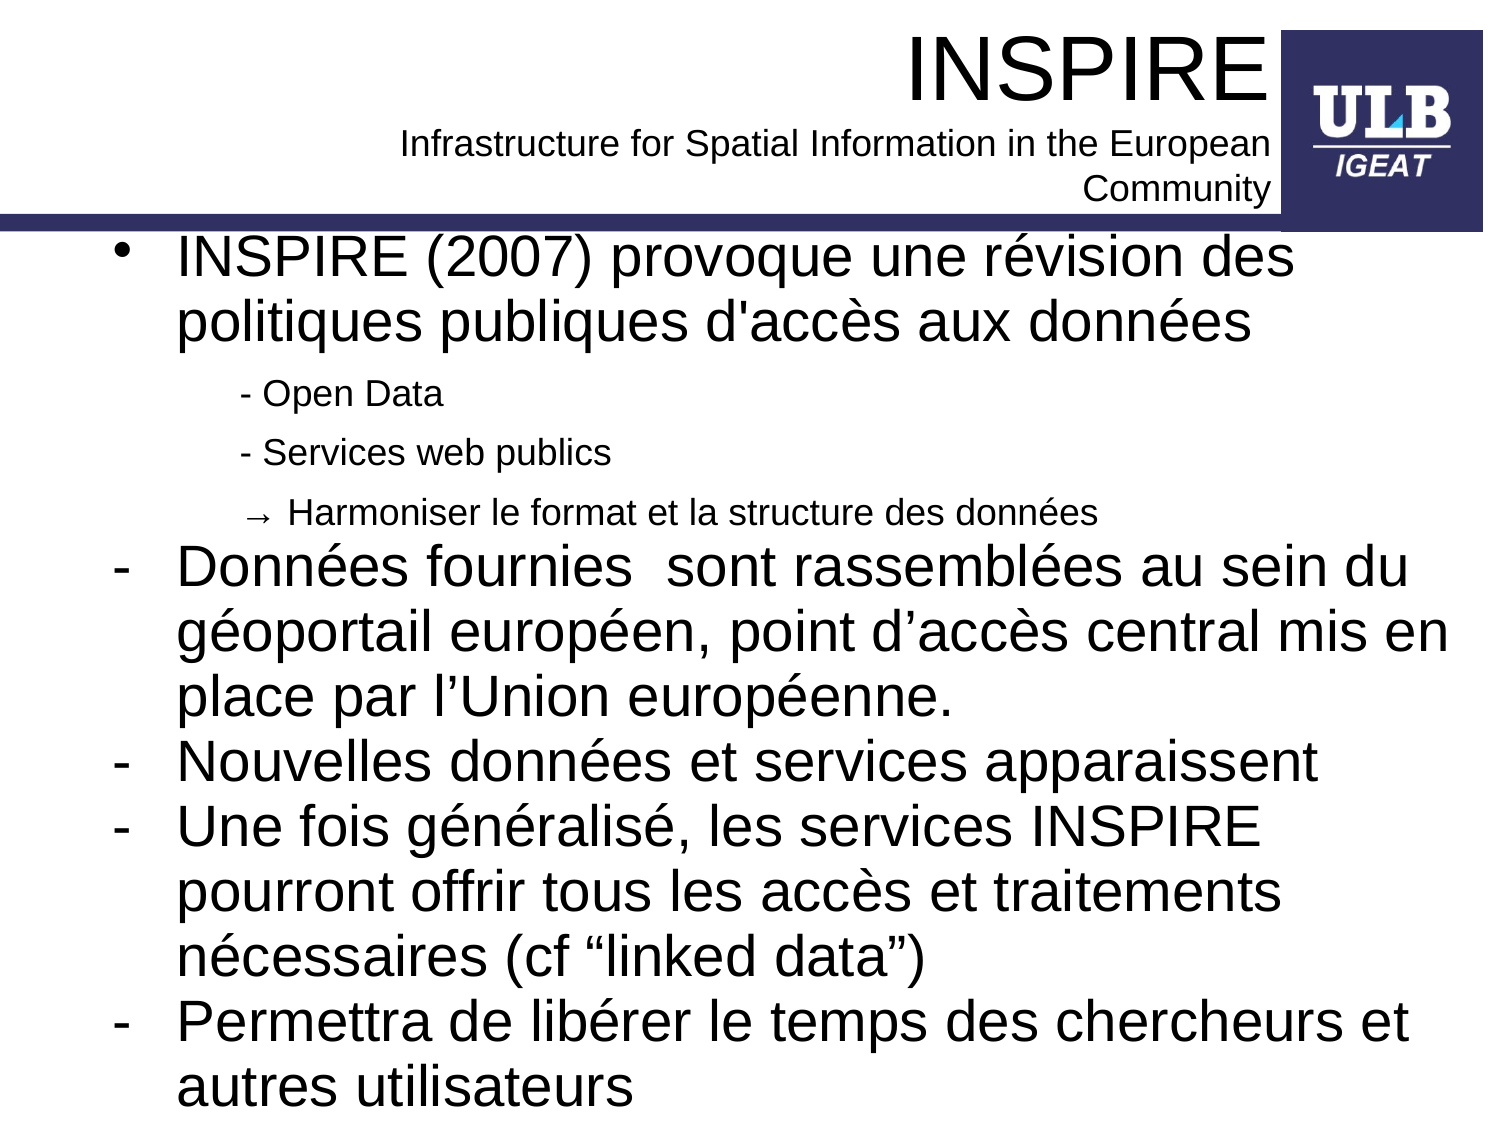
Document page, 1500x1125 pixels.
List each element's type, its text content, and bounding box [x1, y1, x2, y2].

list INSPIRE (2007) provoque une révision des politiques publiques d'accès aux données - Open Data - Services web publics → Harmoniser le format et la structure des données Données fournies sont rassemblées au sein du géoportail européen, point d’accès central mis en place par l’Union européenne. Nouvelles données et services apparaissent Une fois généralisé, les services INSPIRE pourront offrir tous les accès et traitements nécessaires (cf “linked data”) Permettra de libérer le temps des chercheurs et autres utilisateurs [26, 224, 1474, 1125]
title INSPIRE Infrastructure for Spatial Information in the European Community [70, 94, 1272, 224]
picture [1281, 30, 1483, 232]
